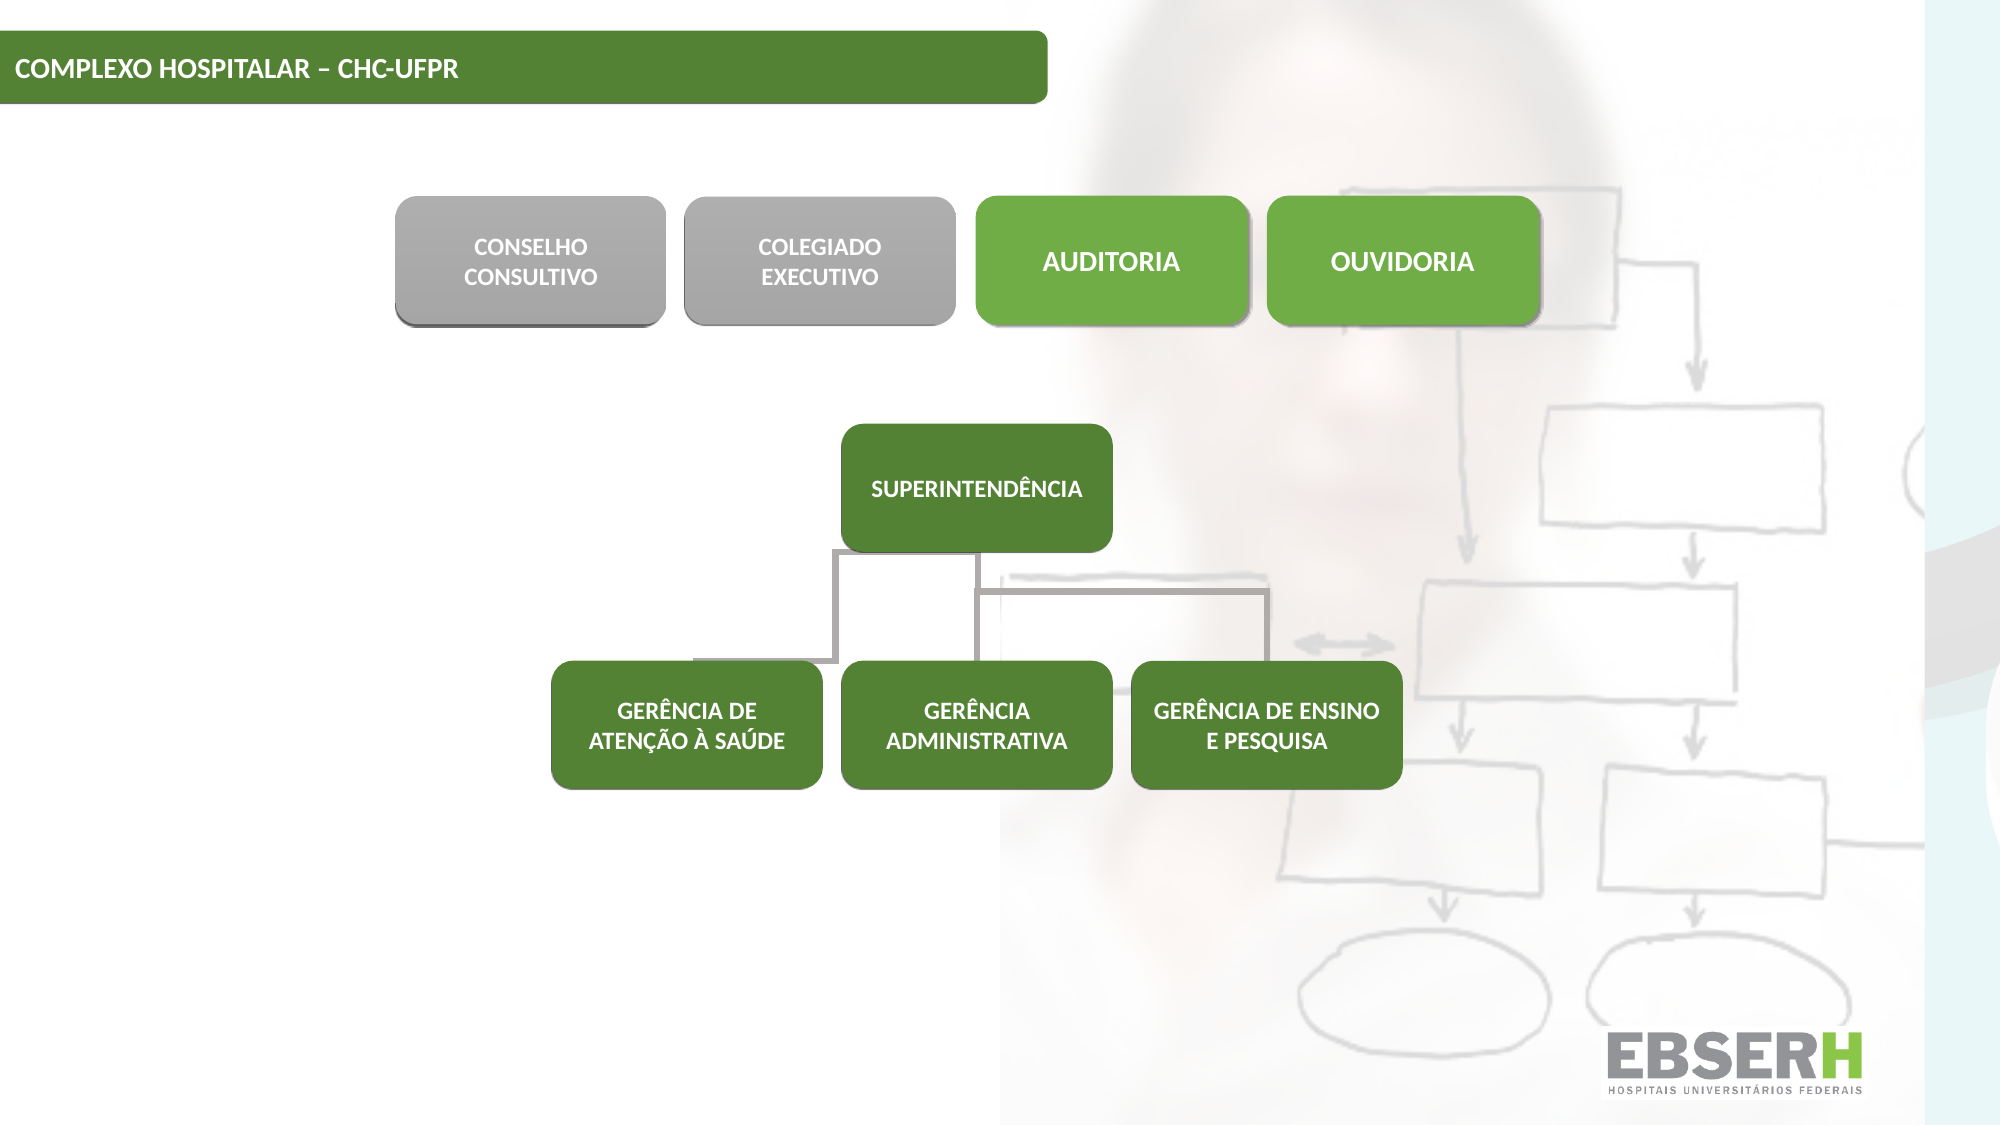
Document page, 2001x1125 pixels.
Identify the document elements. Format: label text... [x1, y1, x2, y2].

text_box COLEGIADO EXECUTIVO [684, 196, 956, 325]
text_box GERÊNCIA DE ATENÇÃO À SAÚDE [551, 660, 823, 789]
text_box AUDITORIA [976, 196, 1248, 325]
text_box SUPERINTENDÊNCIA [841, 423, 1113, 552]
text_box GERÊNCIA DE ENSINO E PESQUISA [1131, 660, 1403, 789]
text_box COMPLEXO HOSPITALAR – CHC-UFPR [0, 30, 1048, 103]
text_box GERÊNCIA ADMINISTRATIVA [841, 660, 1113, 789]
text_box CONSELHO CONSULTIVO [395, 196, 667, 325]
text_box OUVIDORIA [1267, 196, 1539, 325]
